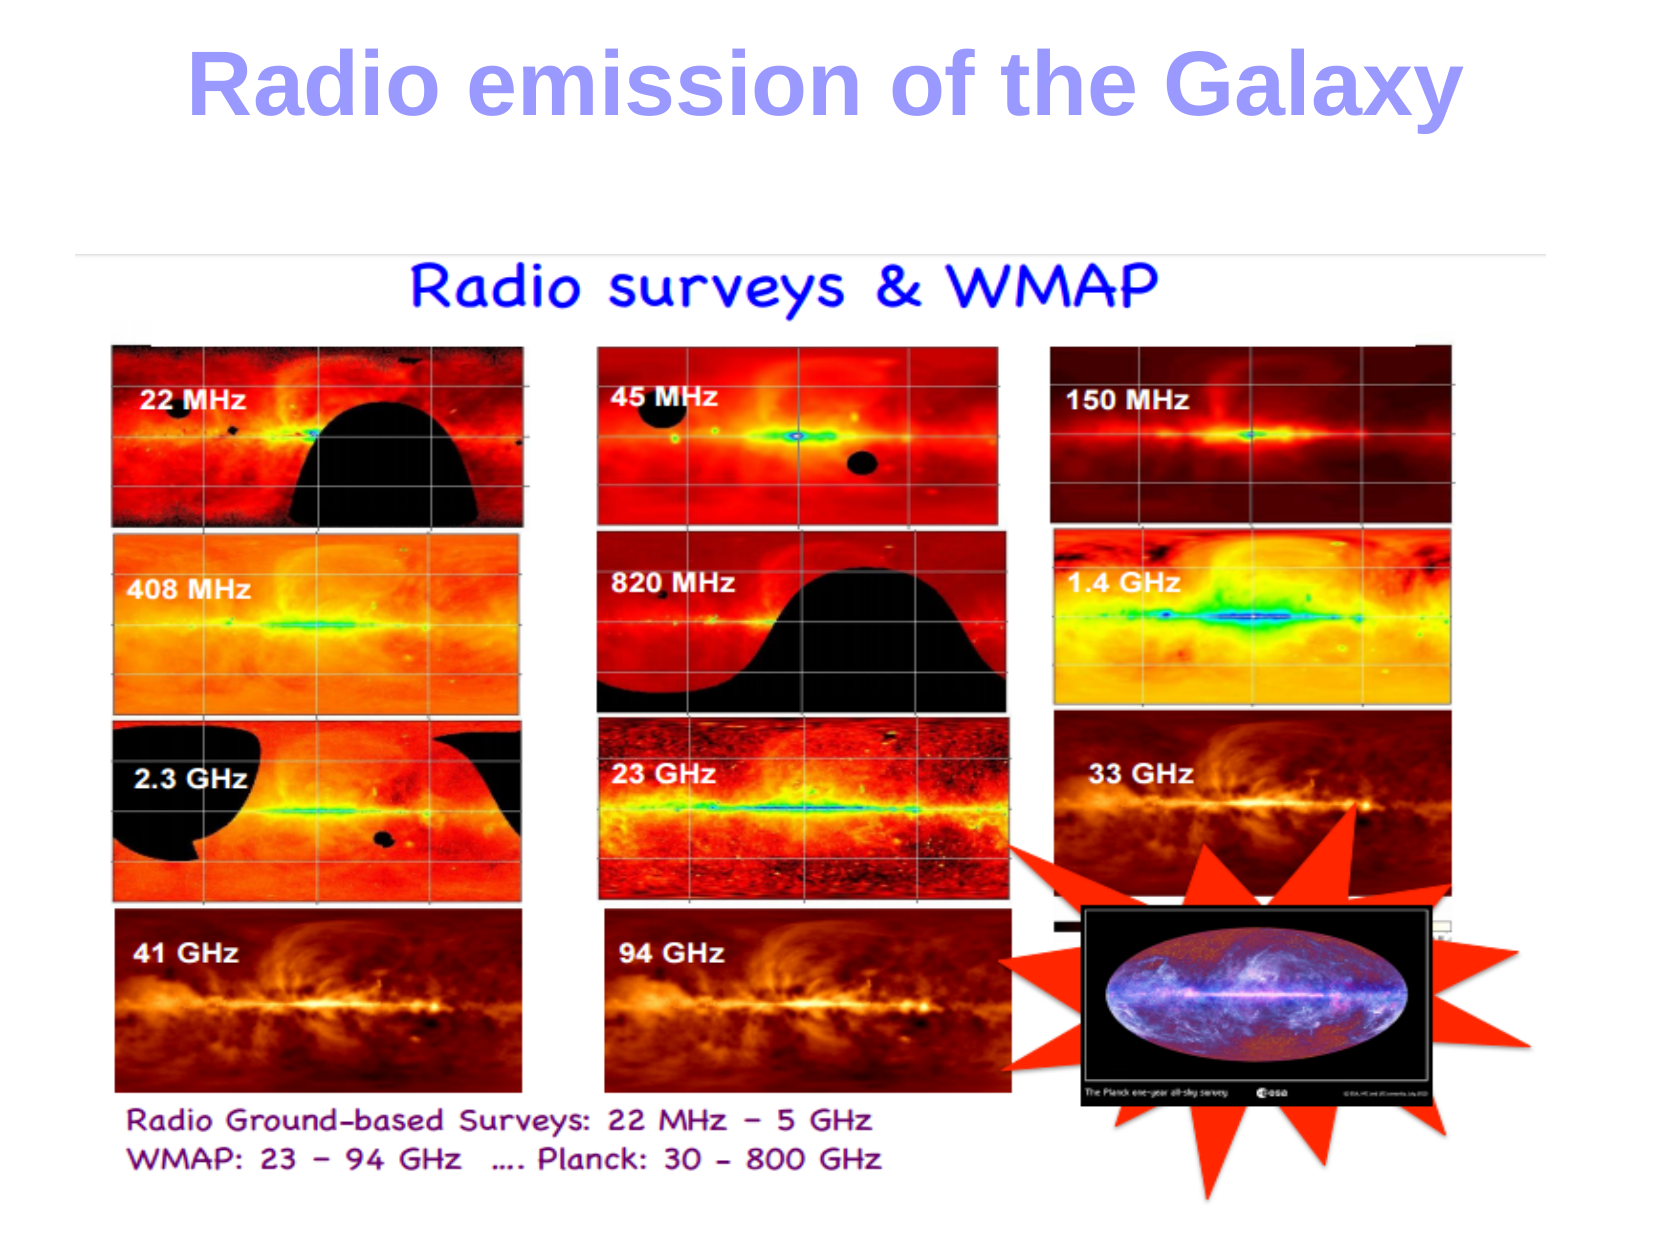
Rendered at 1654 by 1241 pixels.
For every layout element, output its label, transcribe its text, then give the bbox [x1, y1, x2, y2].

title Radio emission of the Galaxy [82, 2, 1571, 166]
picture [75, 254, 1546, 1216]
